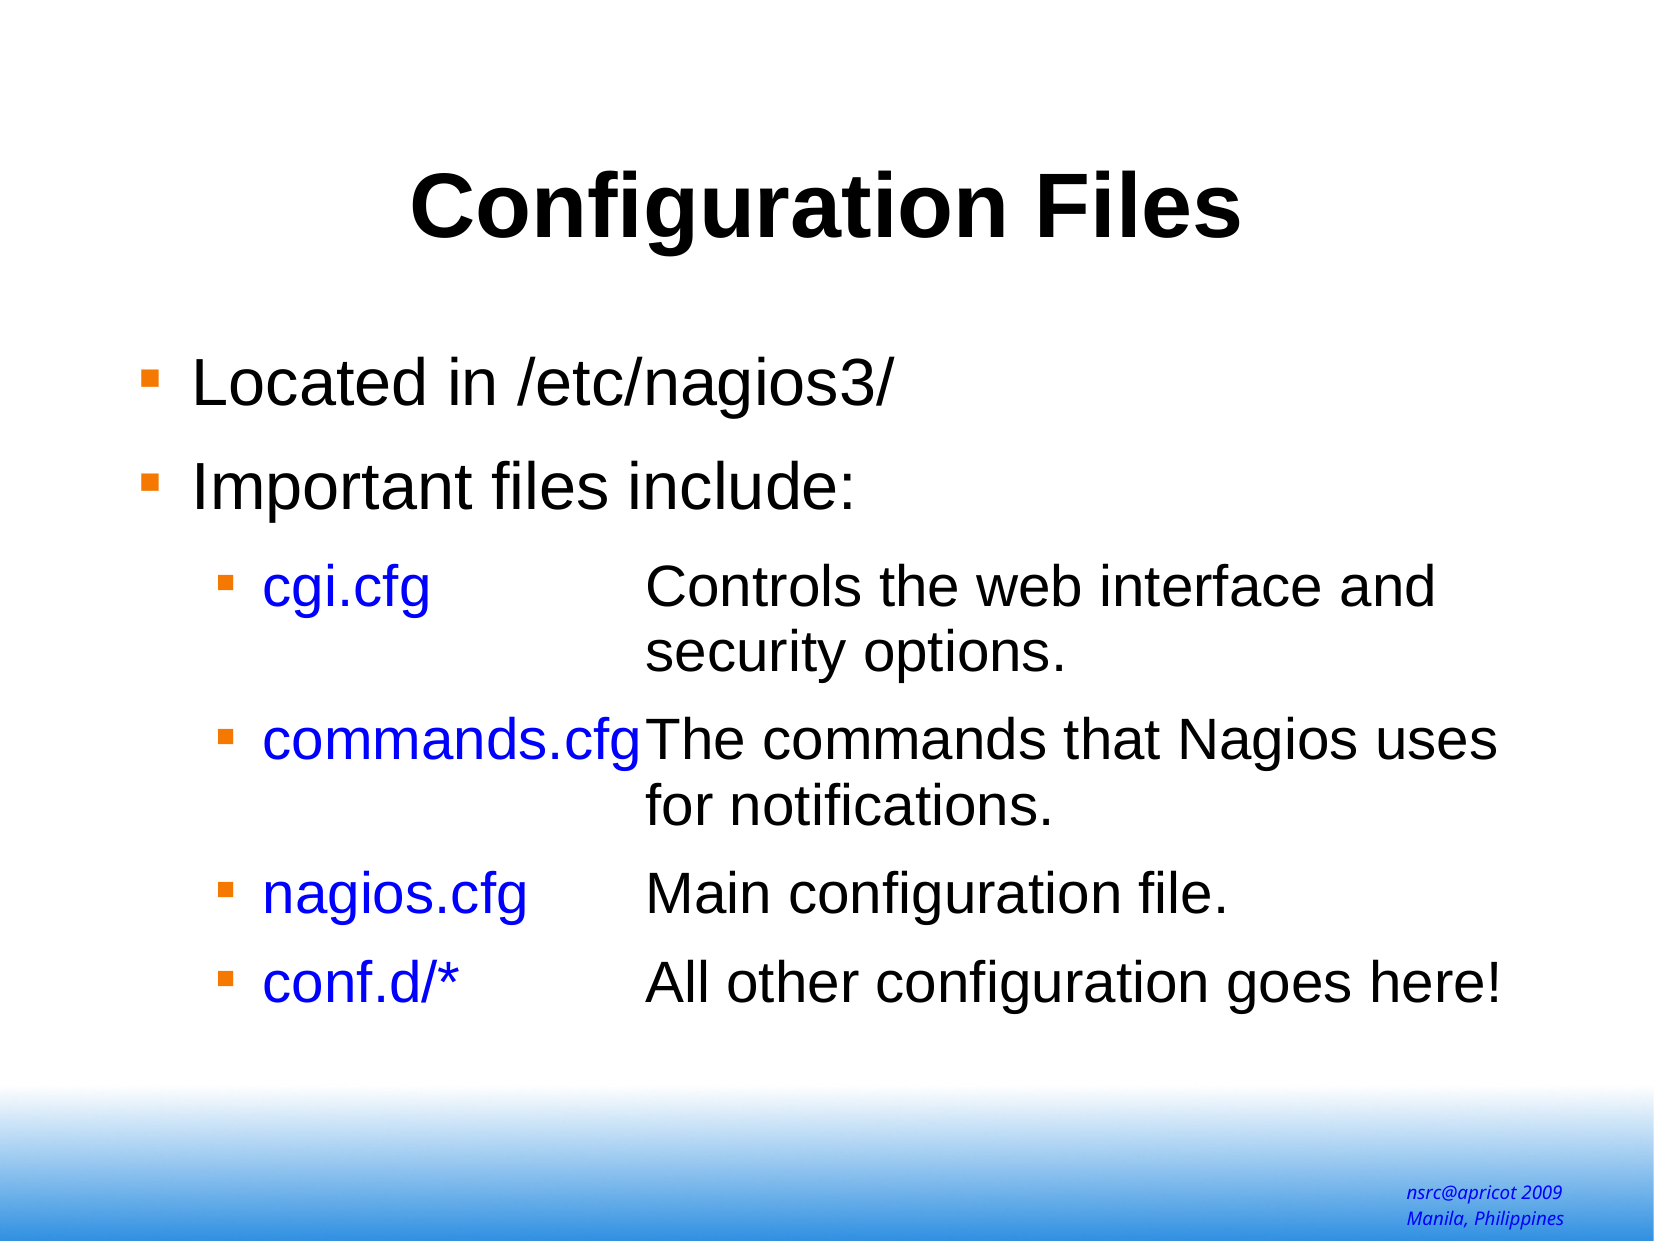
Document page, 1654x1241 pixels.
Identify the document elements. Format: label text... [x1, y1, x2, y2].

title Configuration Files [121, 102, 1534, 310]
list Located in /etc/nagios3/ Important files include: cgi.cfg Controls the web interface and security options. commands.cfg The commands that Nagios uses for notifications. nagios.cfg Main configuration file. conf.d/* All other configuration goes here! [121, 344, 1567, 1174]
picture [0, 1083, 1654, 1241]
